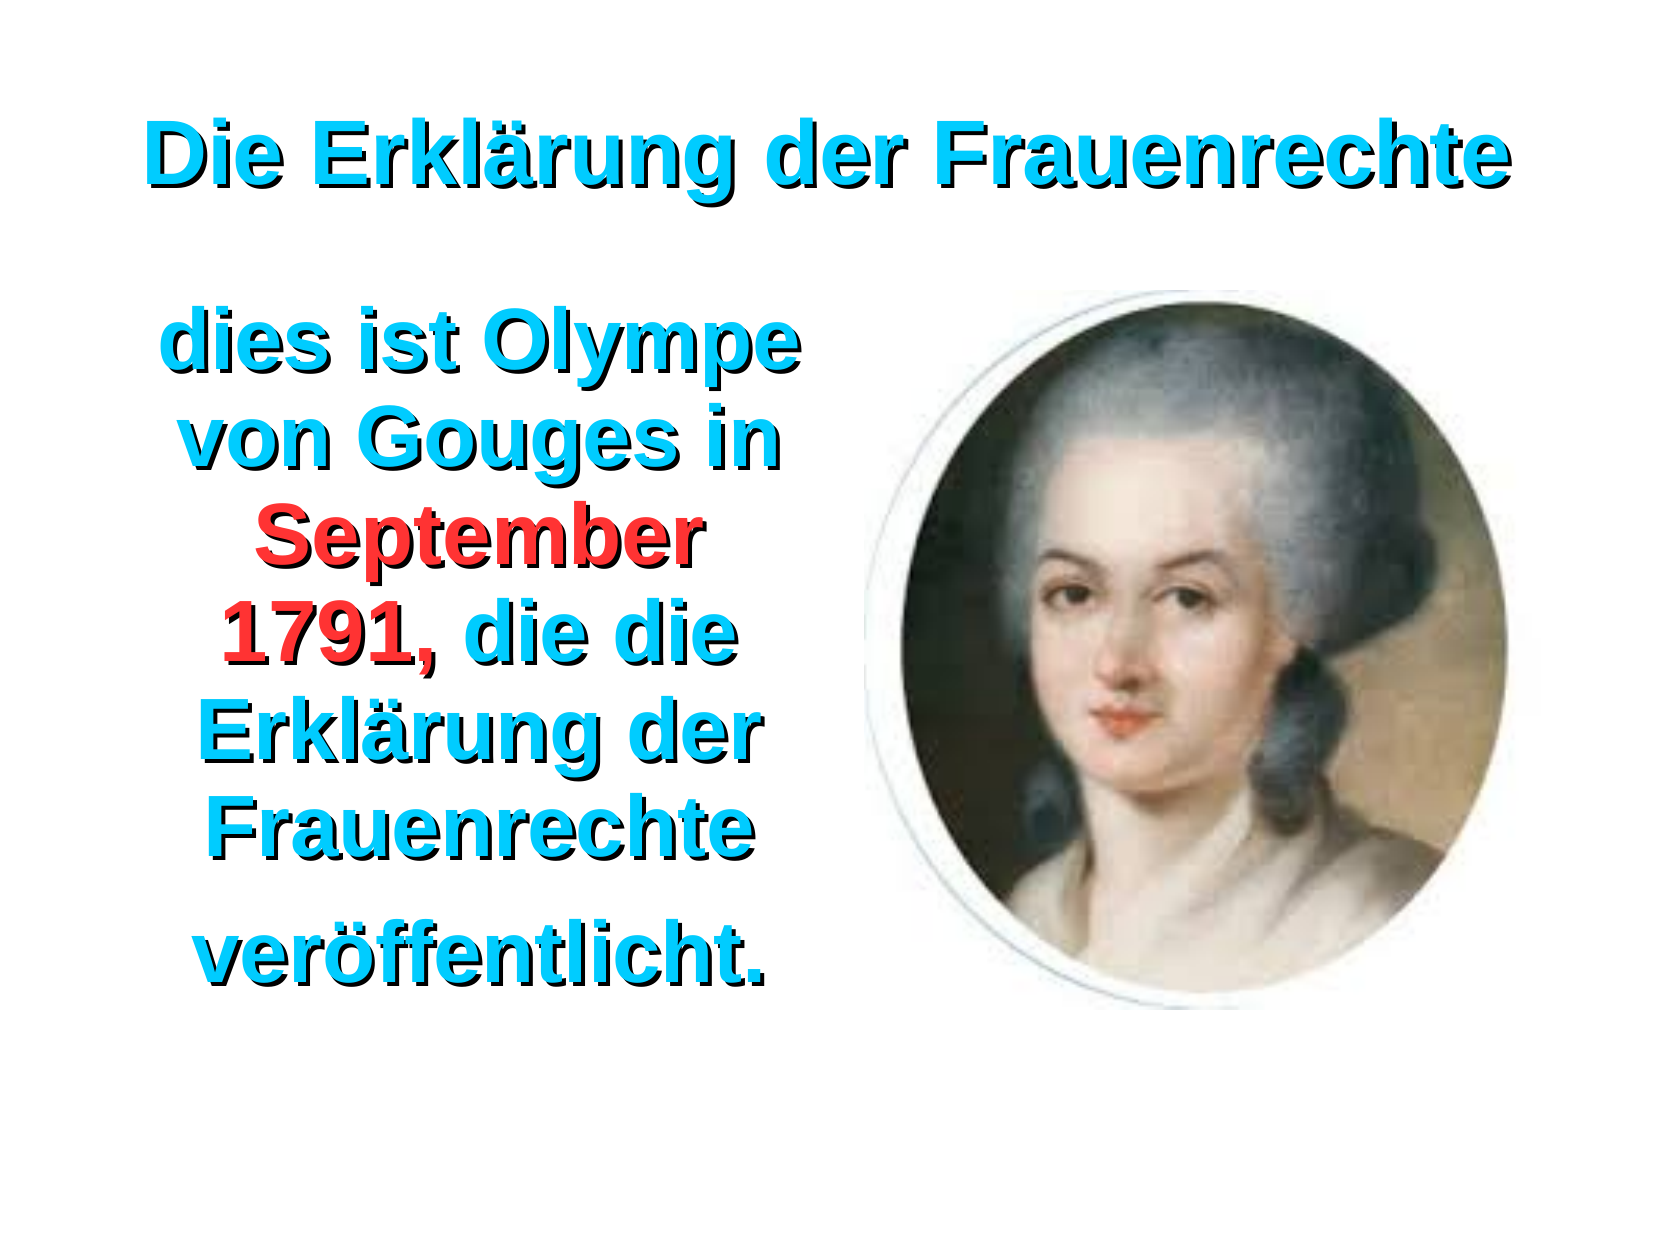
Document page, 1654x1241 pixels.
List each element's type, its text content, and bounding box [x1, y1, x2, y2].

list dies ist Olympe von Gouges in September 1791, die die Erklärung der Frauenrechte veröffentlicht. [82, 290, 809, 1010]
title Die Erklärung der Frauenrechte [82, 49, 1571, 257]
picture [864, 290, 1553, 1010]
